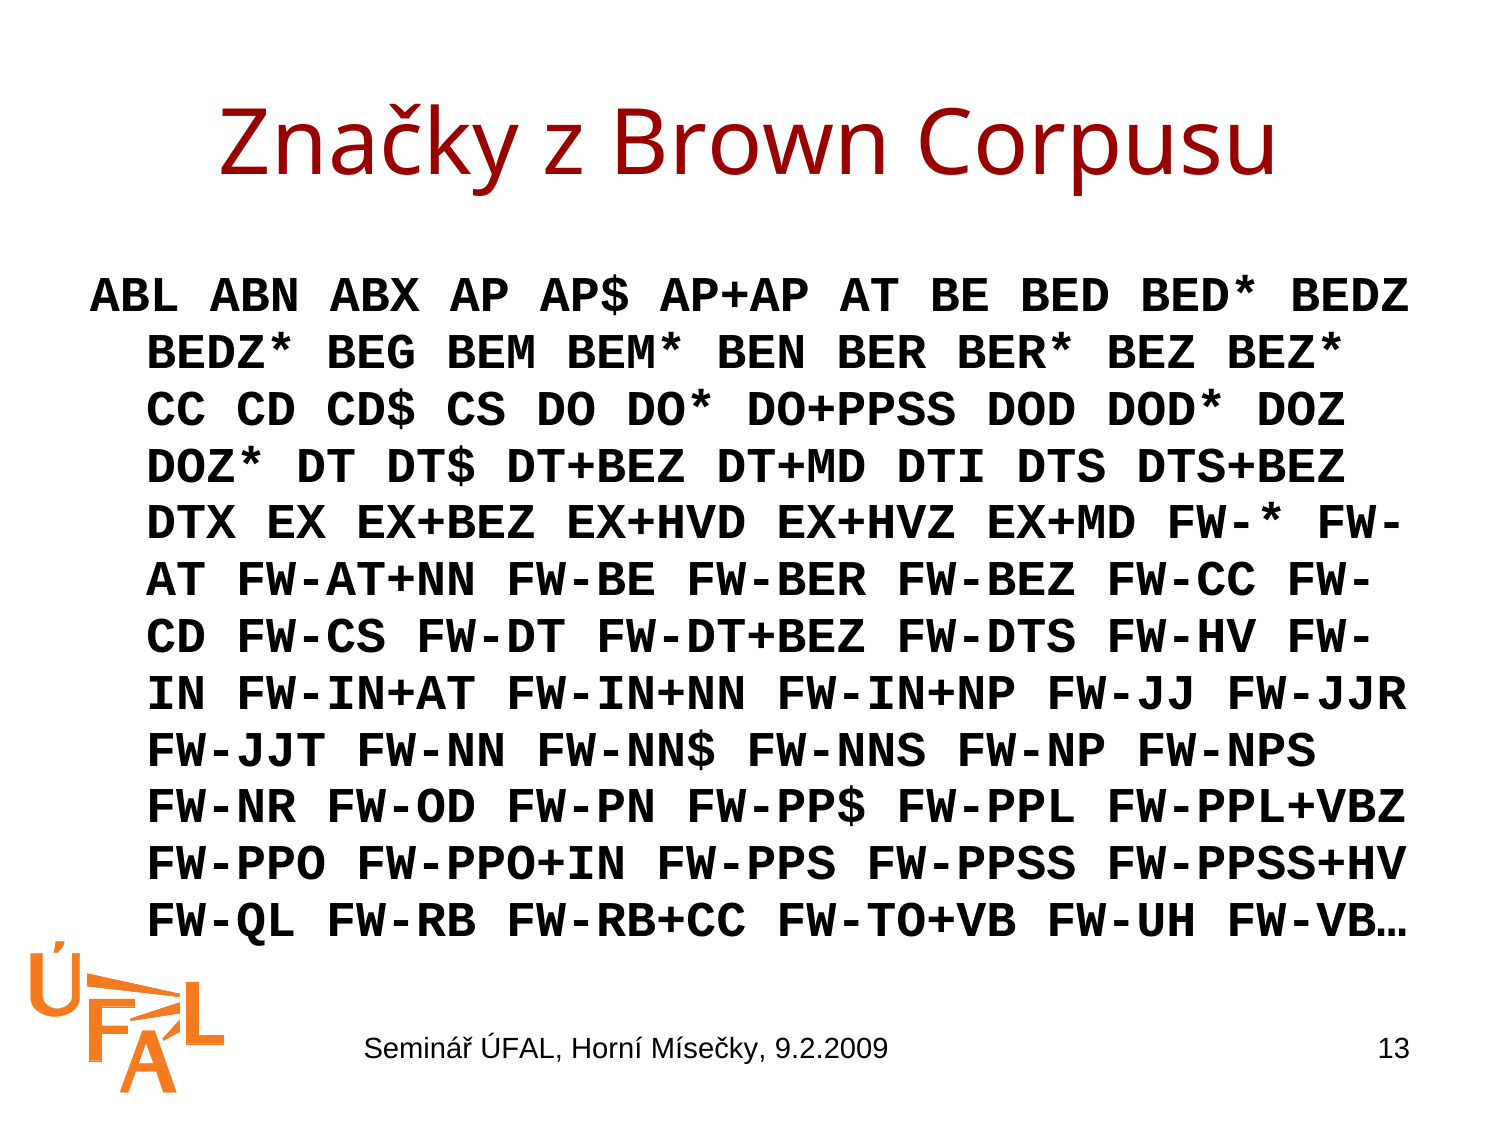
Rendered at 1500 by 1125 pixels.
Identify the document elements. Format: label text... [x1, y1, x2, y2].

title Značky z Brown Corpusu [75, 45, 1426, 233]
list ABL ABN ABX AP AP$ AP+AP AT BE BED BED* BEDZ BEDZ* BEG BEM BEM* BEN BER BER* BEZ BEZ* CC CD CD$ CS DO DO* DO+PPSS DOD DOD* DOZ DOZ* DT DT$ DT+BEZ DT+MD DTI DTS DTS+BEZ DTX EX EX+BEZ EX+HVD EX+HVZ EX+MD FW-* FW-AT FW-AT+NN FW-BE FW-BER FW-BEZ FW-CC FW-CD FW-CS FW-DT FW-DT+BEZ FW-DTS FW-HV FW-IN FW-IN+AT FW-IN+NN FW-IN+NP FW-JJ FW-JJR FW-JJT FW-NN FW-NN$ FW-NNS FW-NP FW-NPS FW-NR FW-OD FW-PN FW-PP$ FW-PPL FW-PPL+VBZ FW-PPO FW-PPO+IN FW-PPS FW-PPSS FW-PPSS+HV FW-QL FW-RB FW-RB+CC FW-TO+VB FW-UH FW-VB… [75, 262, 1426, 1006]
